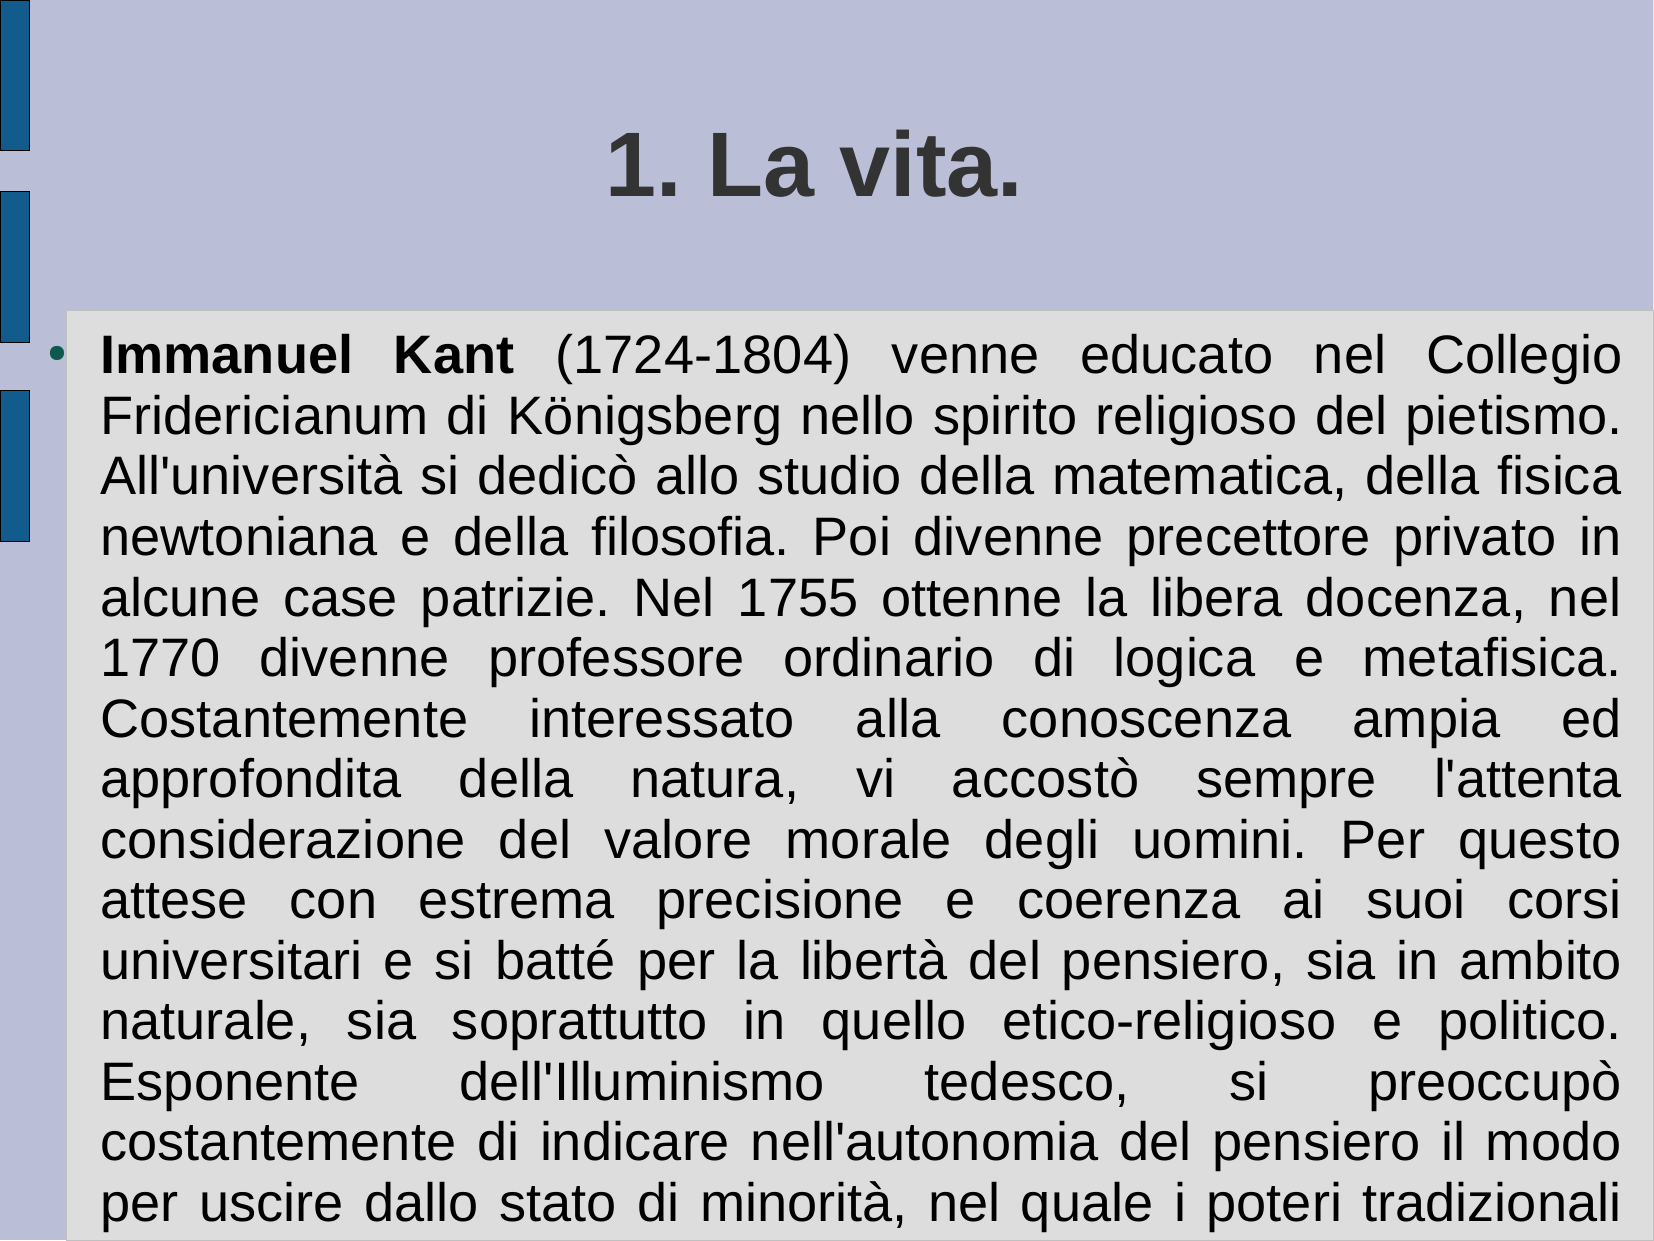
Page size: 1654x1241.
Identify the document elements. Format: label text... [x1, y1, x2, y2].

title 1. La vita. [121, 61, 1534, 269]
list Immanuel Kant (1724-1804) venne educato nel Collegio Fridericianum di Königsberg nello spirito religioso del pietismo. All'università si dedicò allo studio della matematica, della fisica newtoniana e della filosofia. Poi divenne precettore privato in alcune case patrizie. Nel 1755 ottenne la libera docenza, nel 1770 divenne professore ordinario di logica e metafisica. Costantemente interessato alla conoscenza ampia ed approfondita della natura, vi accostò sempre l'attenta considerazione del valore morale degli uomini. Per questo attese con estrema precisione e coerenza ai suoi corsi universitari e si batté per la libertà del pensiero, sia in ambito naturale, sia soprattutto in quello etico-religioso e politico. Esponente dell'Illuminismo tedesco, si preoccupò costantemente di indicare nell'autonomia del pensiero il modo per uscire dallo stato di minorità, nel quale i poteri tradizionali conservavano l'intelletto degli uomini. [29, 324, 1625, 1235]
